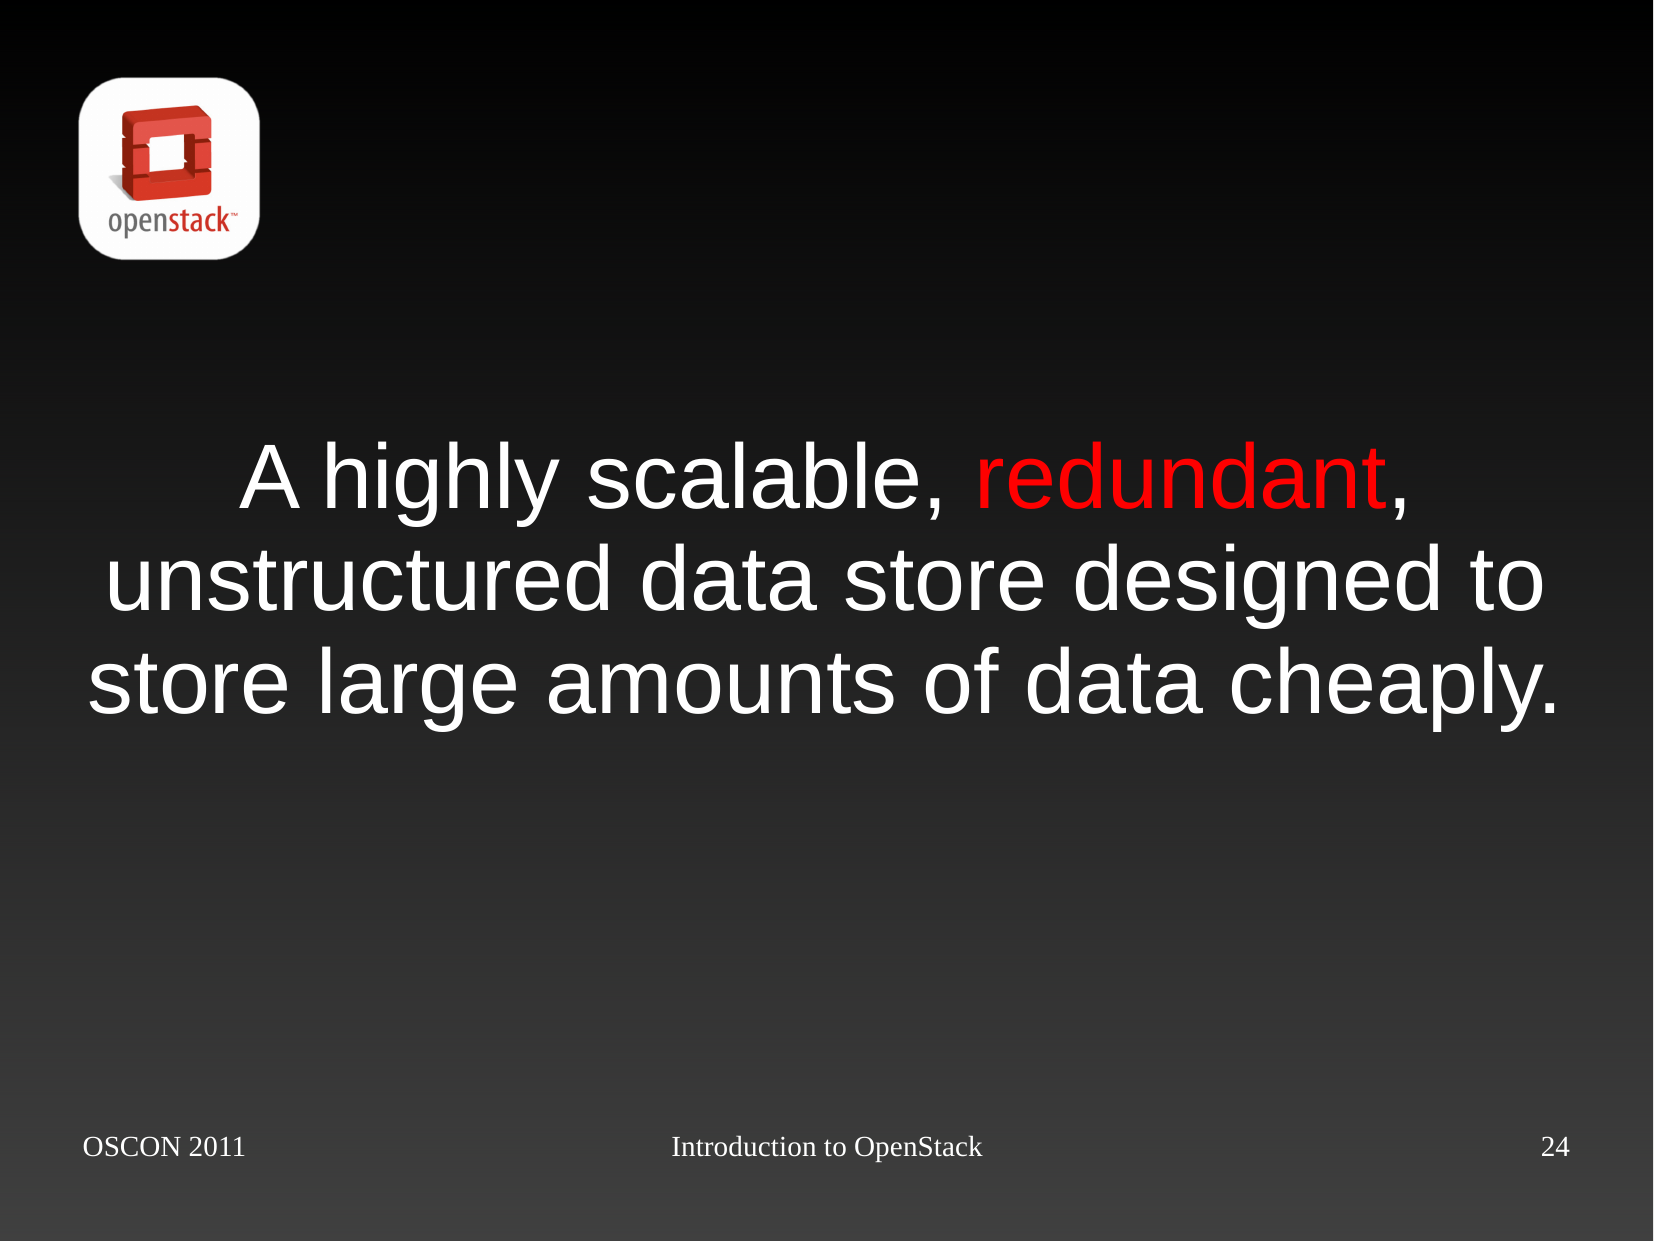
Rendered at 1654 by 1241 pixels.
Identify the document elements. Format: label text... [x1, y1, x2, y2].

picture [0, 0, 1654, 1241]
subtitle A highly scalable, redundant, unstructured data store designed to store large amounts of data cheaply. [82, 56, 1571, 1102]
